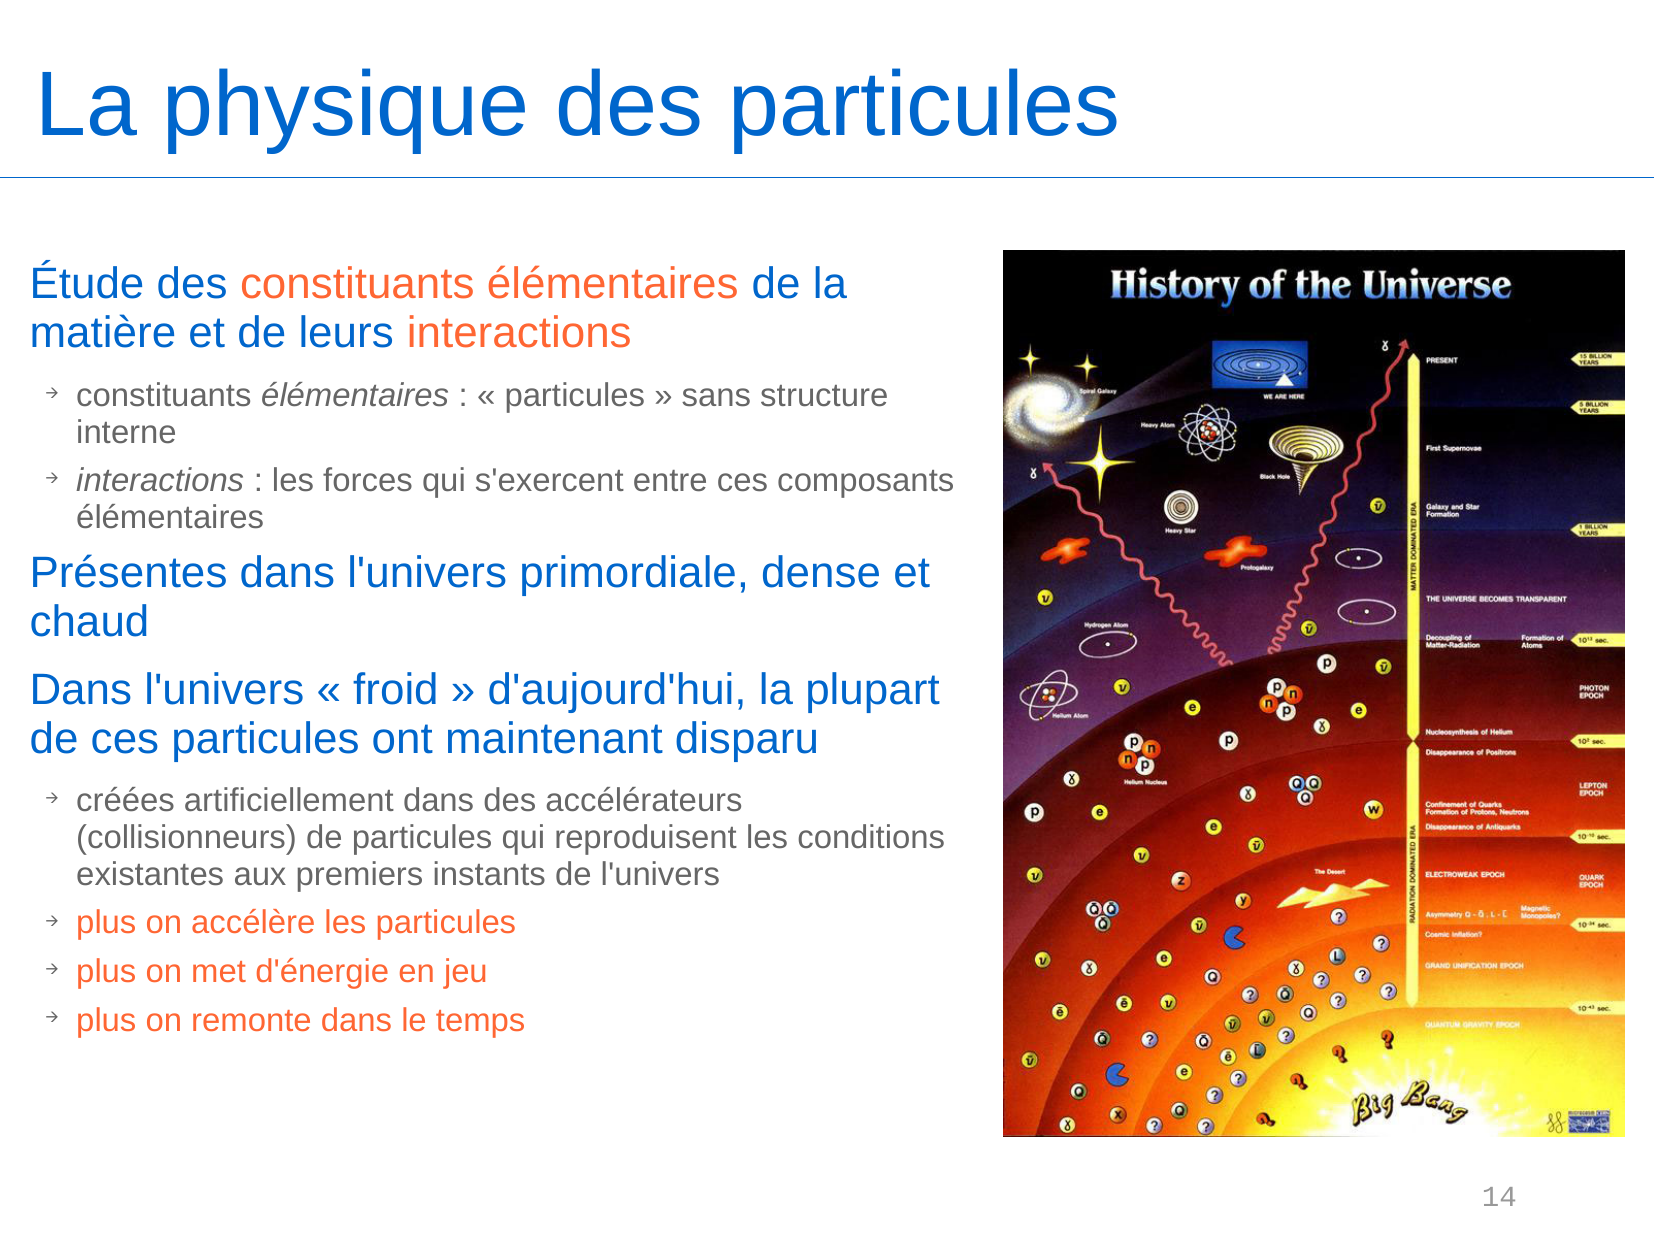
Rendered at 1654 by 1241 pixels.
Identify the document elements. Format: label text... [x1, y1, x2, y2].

title La physique des particules [35, 29, 1589, 178]
picture [1003, 250, 1625, 1137]
list Étude des constituants élémentaires de la matière et de leurs interactions constituants élémentaires : « particules » sans structure interne interactions : les forces qui s'exercent entre ces composants élémentaires Présentes dans l'univers primordiale, dense et chaud Dans l'univers « froid » d'aujourd'hui, la plupart de ces particules ont maintenant disparu créées artificiellement dans des accélérateurs (collisionneurs) de particules qui reproduisent les conditions existantes aux premiers instants de l'univers plus on accélère les particules plus on met d'énergie en jeu plus on remonte dans le temps [29, 259, 960, 1078]
